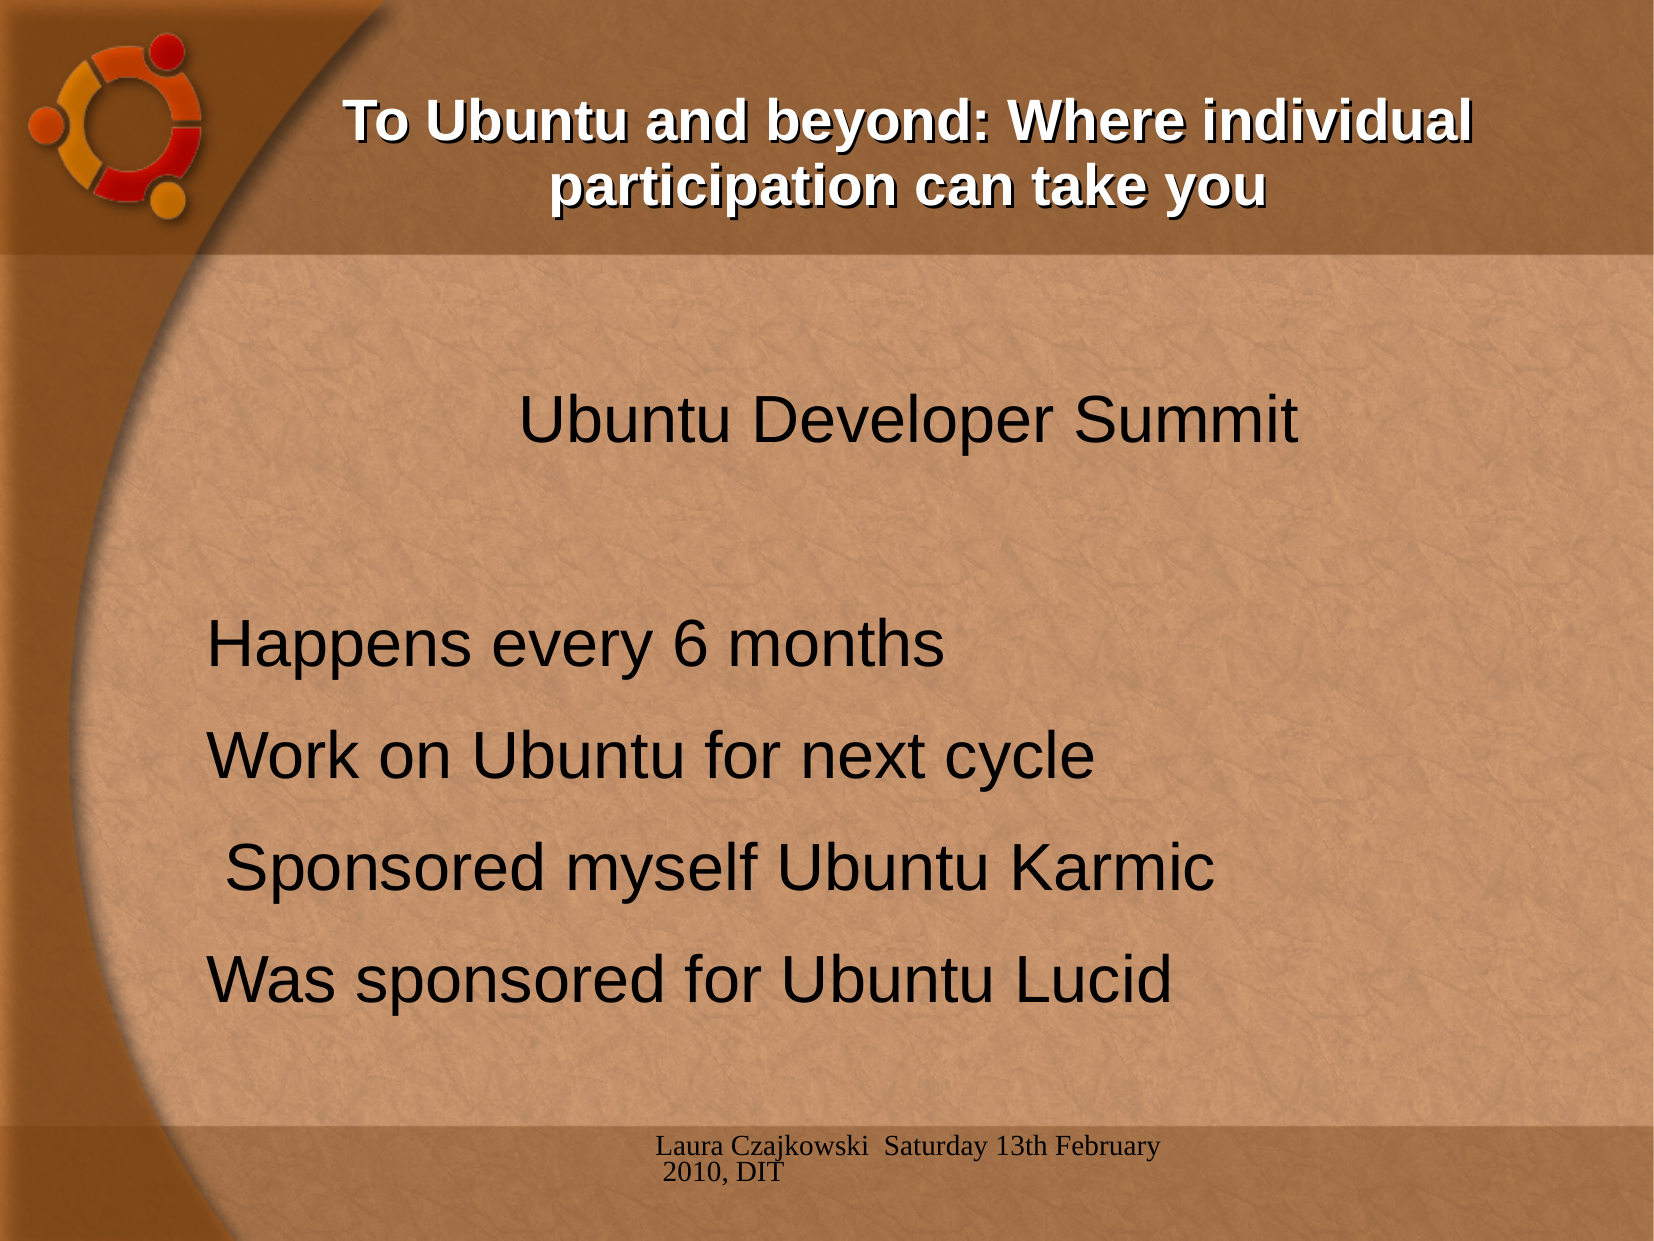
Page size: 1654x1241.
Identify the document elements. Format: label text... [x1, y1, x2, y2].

subtitle Ubuntu Developer Summit Happens every 6 months Work on Ubuntu for next cycle Sponsored myself Ubuntu Karmic Was sponsored for Ubuntu Lucid [187, 297, 1630, 1102]
picture [0, 0, 1654, 1241]
title To Ubuntu and beyond: Where individual participation can take you [187, 56, 1630, 250]
